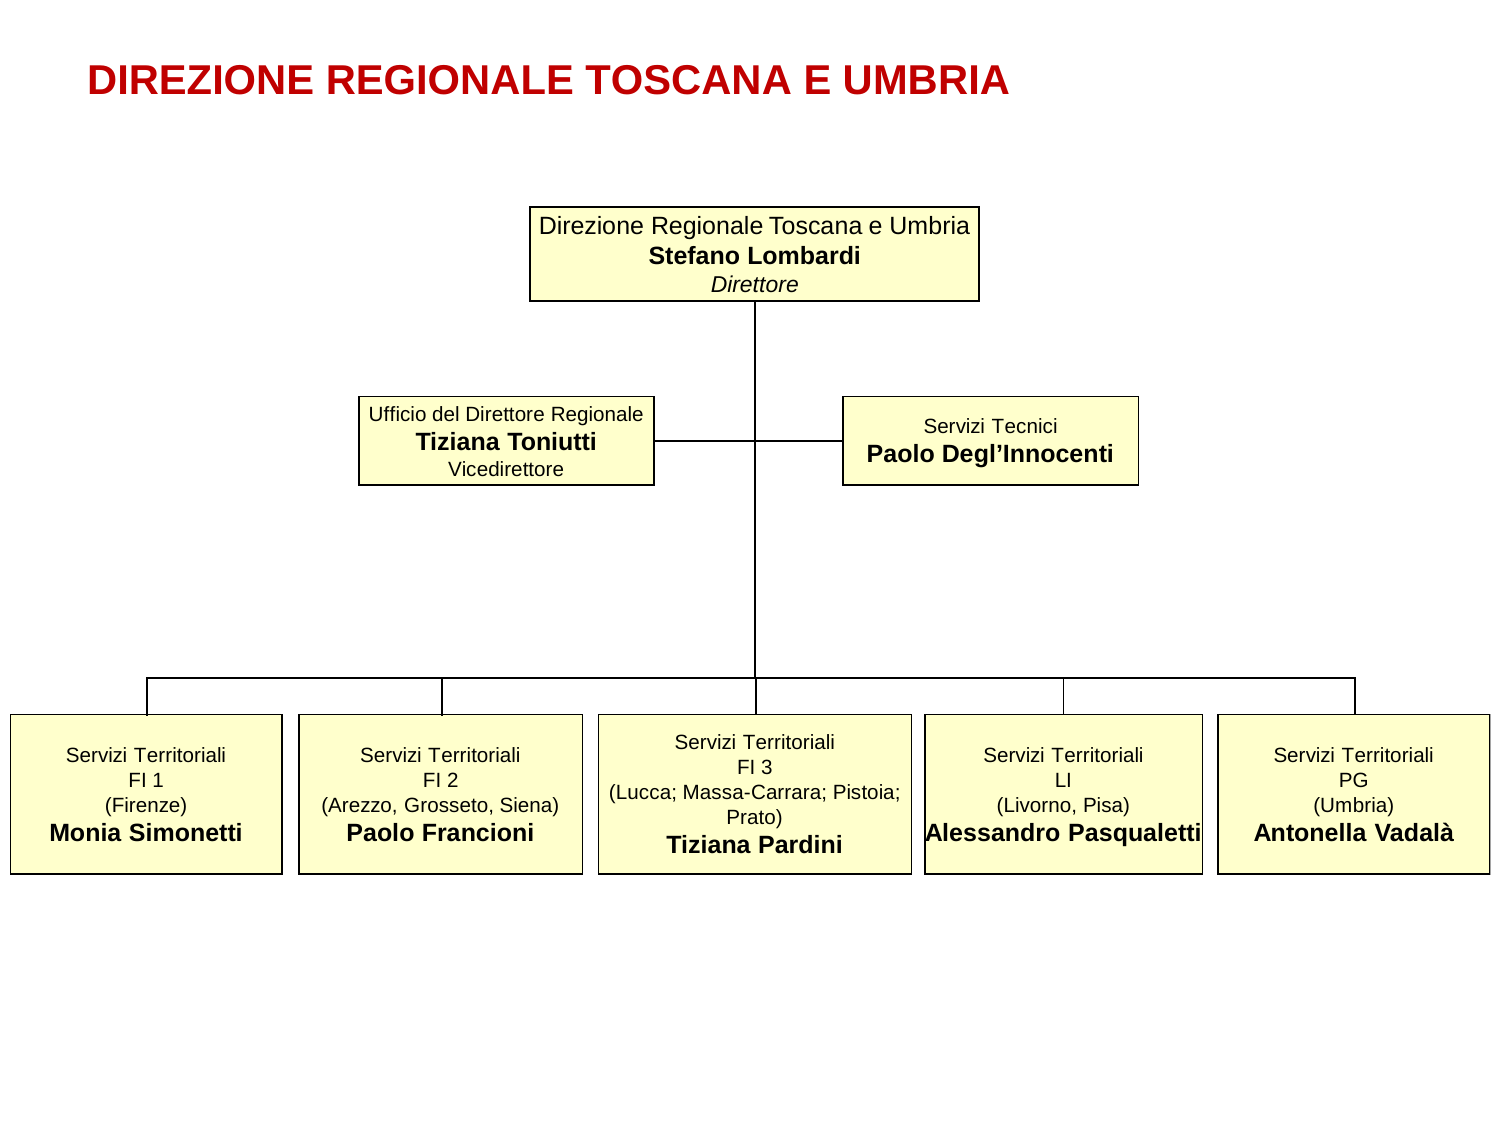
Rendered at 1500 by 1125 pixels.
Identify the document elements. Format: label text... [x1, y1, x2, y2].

title DIREZIONE REGIONALE TOSCANA E UMBRIA [72, 45, 1462, 128]
picture [9, 202, 1491, 875]
